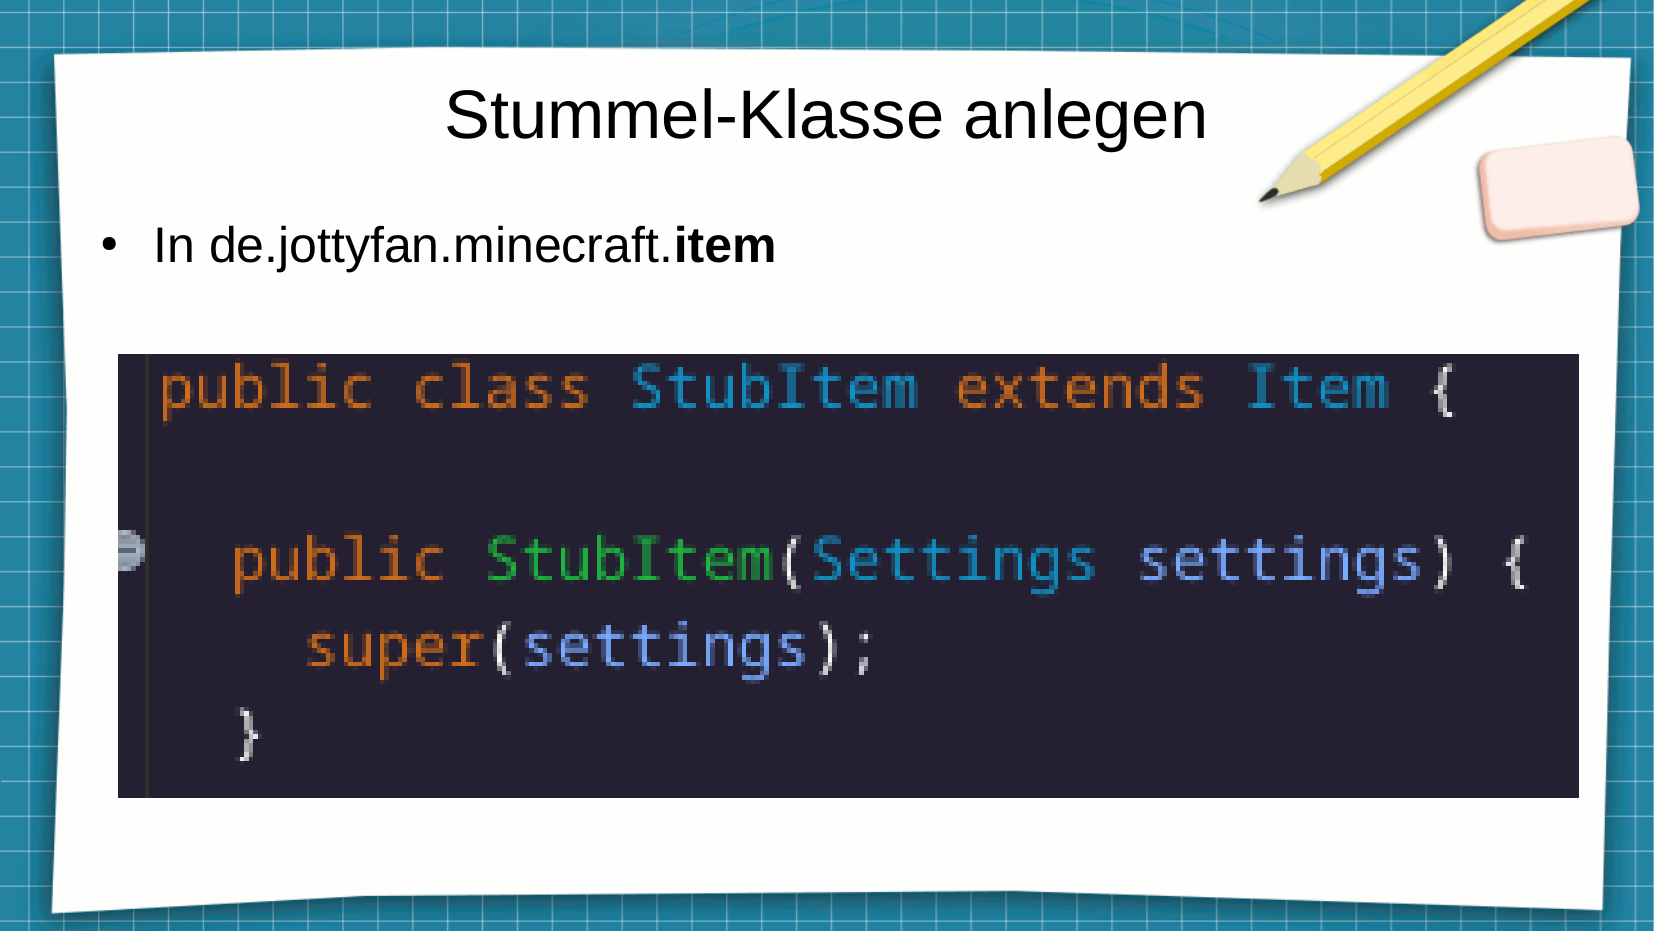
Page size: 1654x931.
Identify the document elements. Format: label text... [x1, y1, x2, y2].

list In de.jottyfan.minecraft.item [82, 217, 1571, 296]
picture [0, 0, 1654, 931]
title Stummel-Klasse anlegen [82, 37, 1571, 193]
